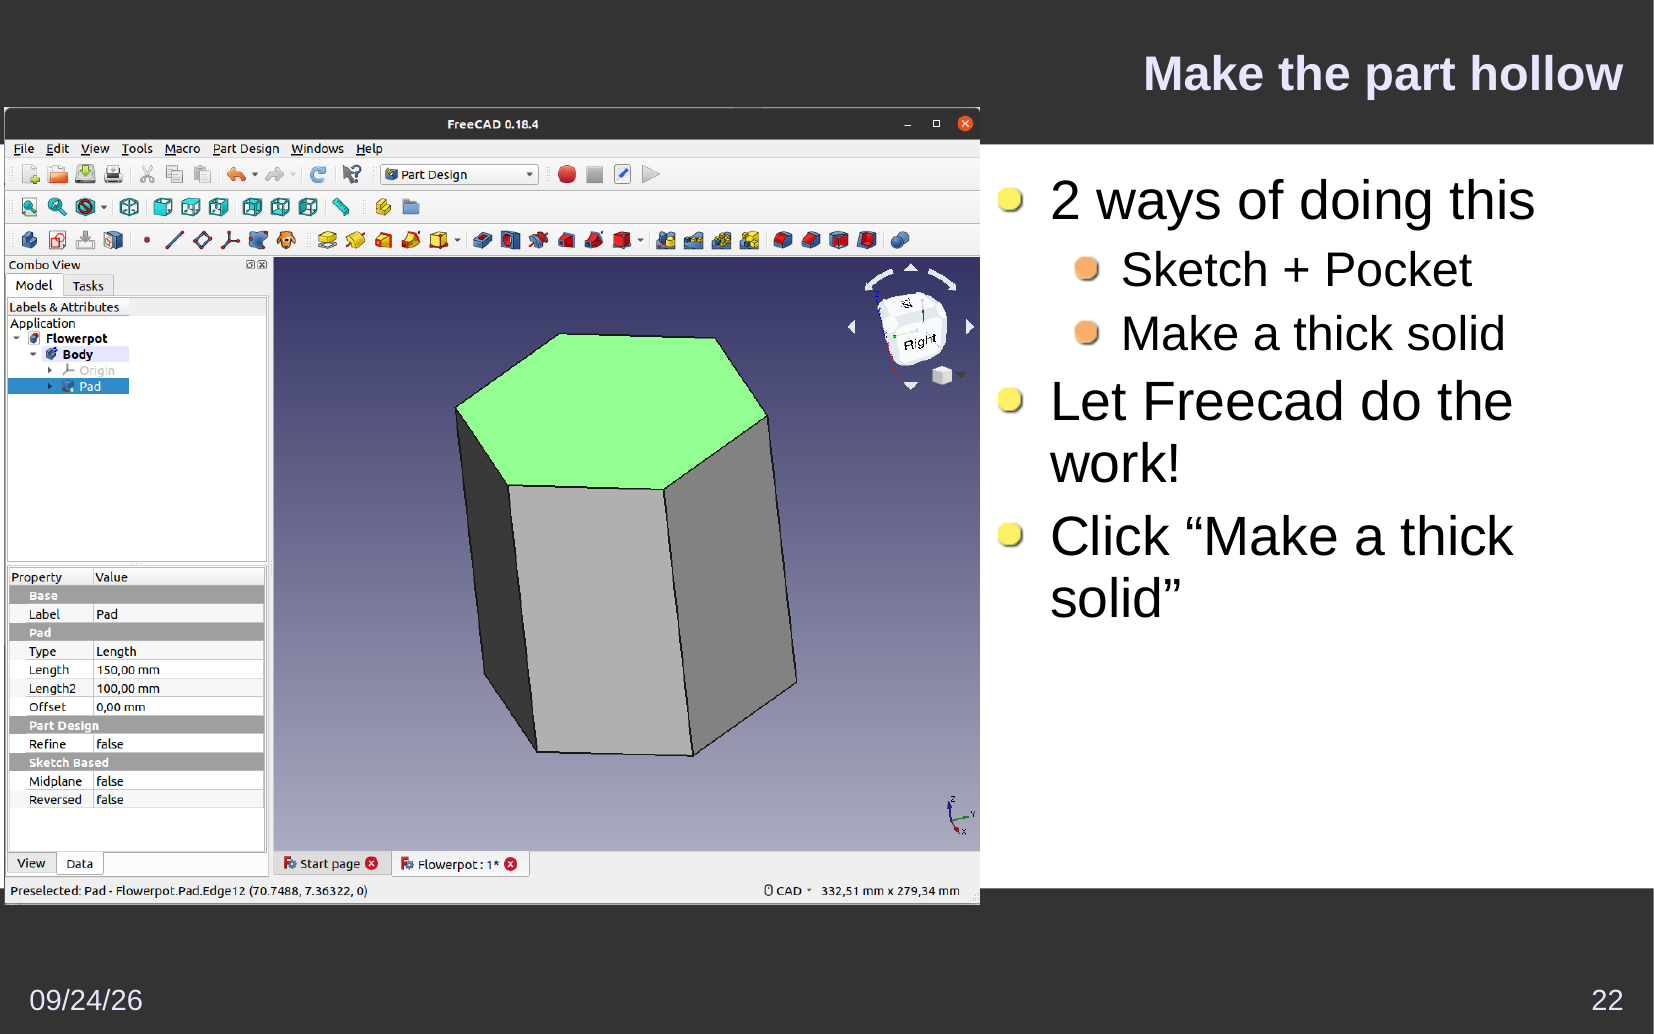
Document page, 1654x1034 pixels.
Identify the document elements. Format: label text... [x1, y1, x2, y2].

list 2 ways of doing this Sketch + Pocket Make a thick solid Let Freecad do the work! Click “Make a thick solid” [979, 169, 1629, 1034]
picture [0, 0, 1654, 1034]
title Make the part hollow [29, 16, 1624, 131]
